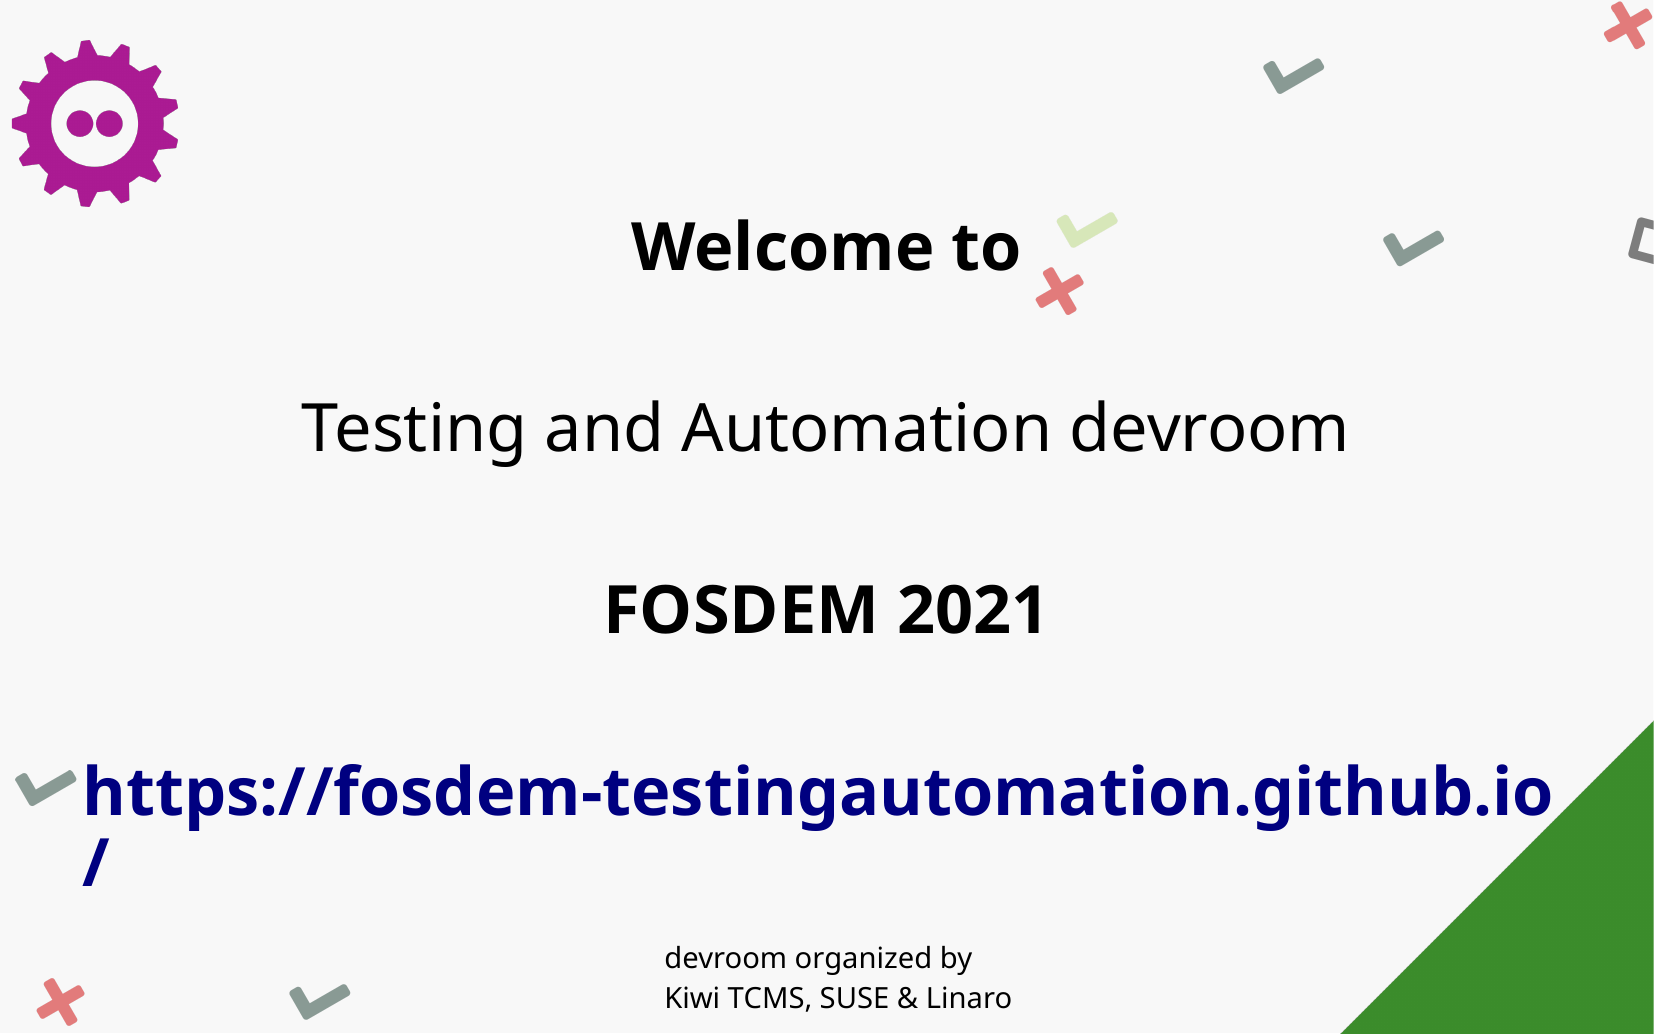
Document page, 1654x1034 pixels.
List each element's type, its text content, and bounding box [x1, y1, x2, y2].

picture [11, 40, 178, 207]
picture [1340, 716, 1654, 1034]
picture [1035, 0, 1654, 315]
picture [15, 770, 359, 1034]
subtitle Welcome to Testing and Automation devroom FOSDEM 2021 https://fosdem-testingautomation.github.io/ [82, 116, 1571, 917]
